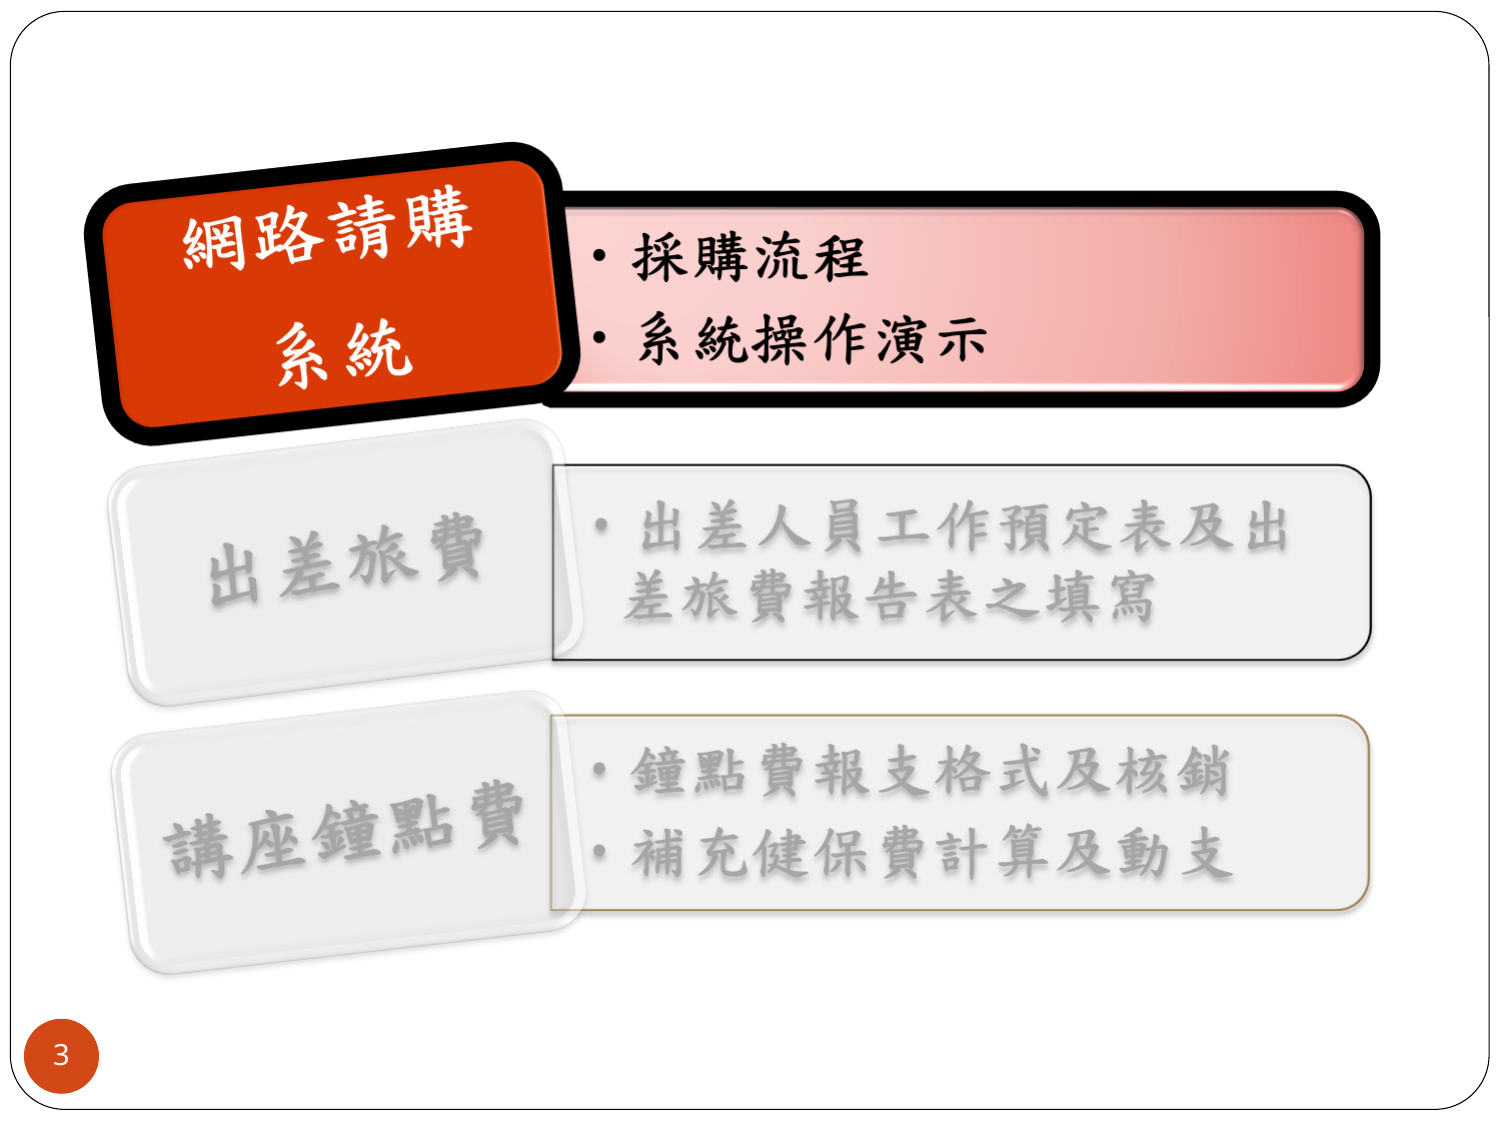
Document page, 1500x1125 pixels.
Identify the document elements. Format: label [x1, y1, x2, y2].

text_box [23, 1018, 99, 1094]
picture [76, 129, 1382, 988]
